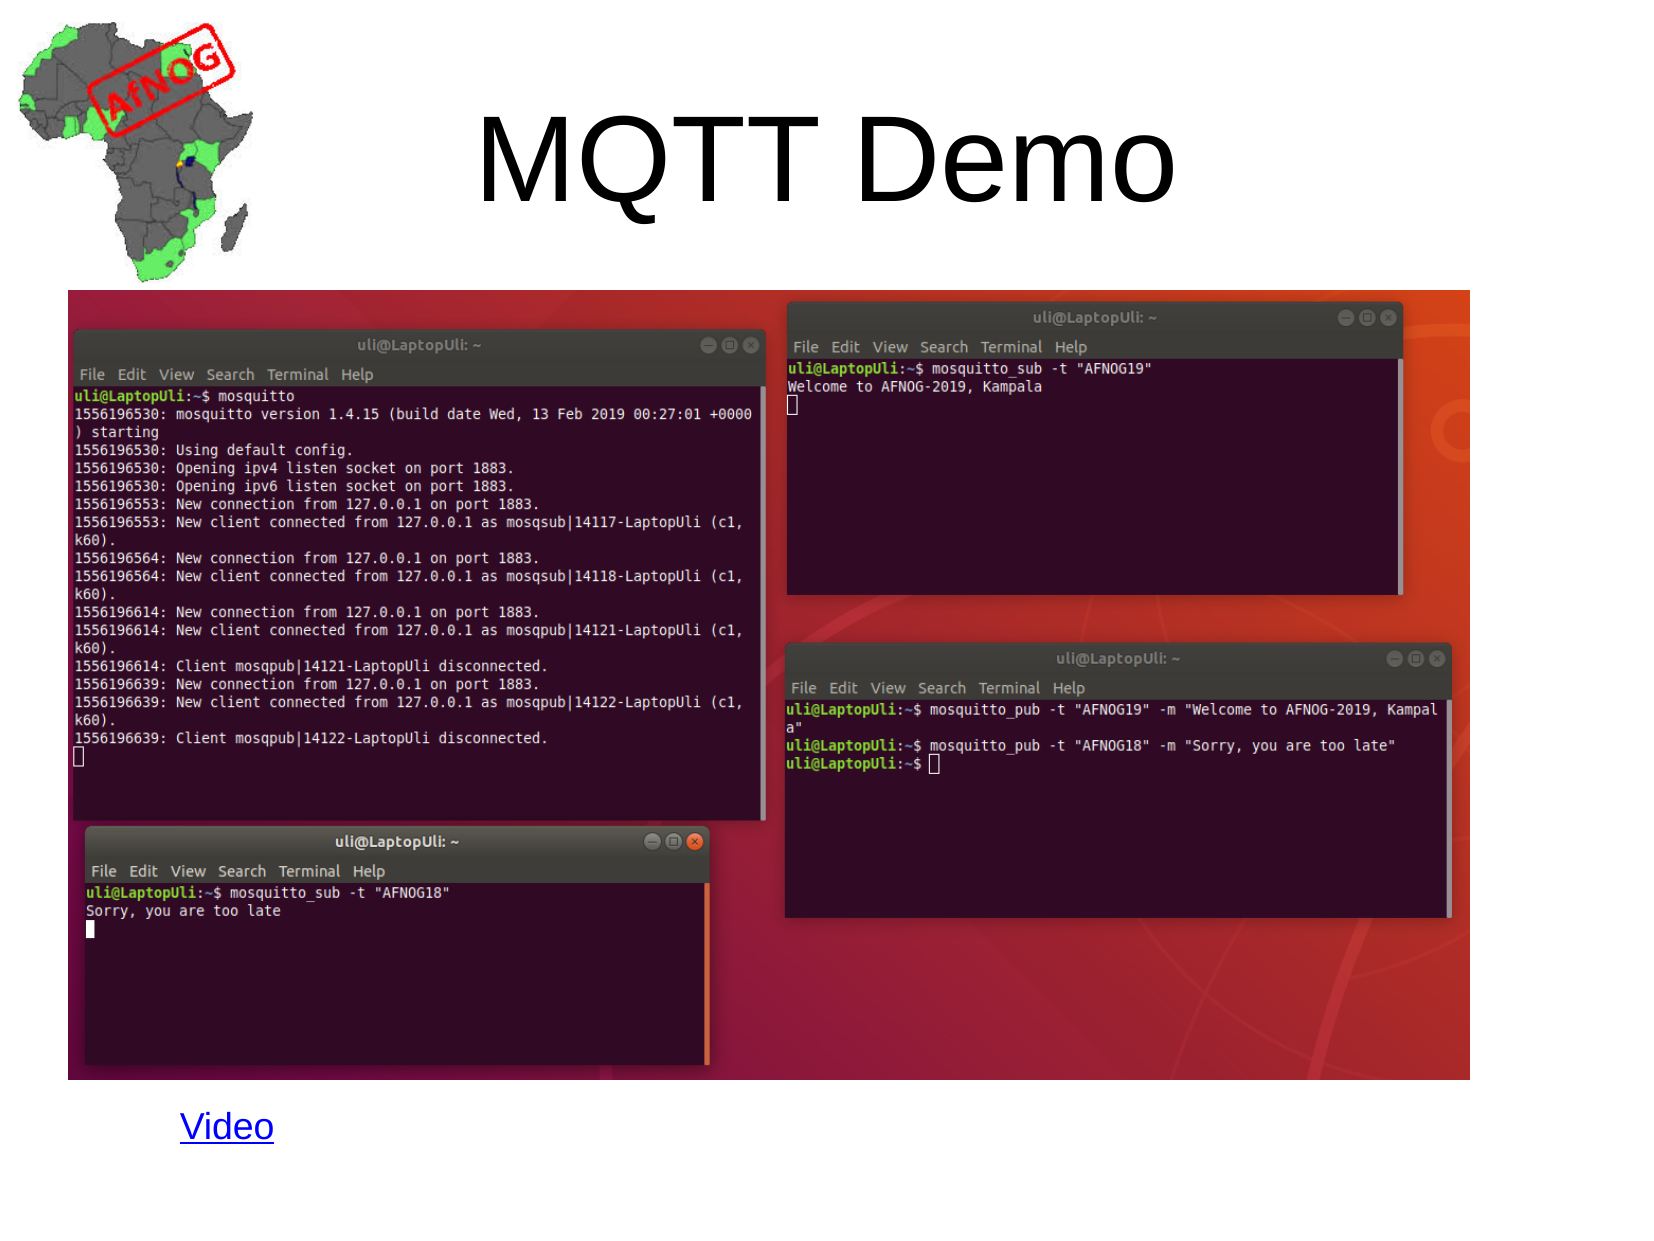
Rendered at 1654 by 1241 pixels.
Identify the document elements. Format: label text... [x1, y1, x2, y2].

picture [9, 0, 1470, 1080]
text_box MQTT Demo [82, 79, 1571, 227]
text_box Video [165, 1094, 331, 1155]
